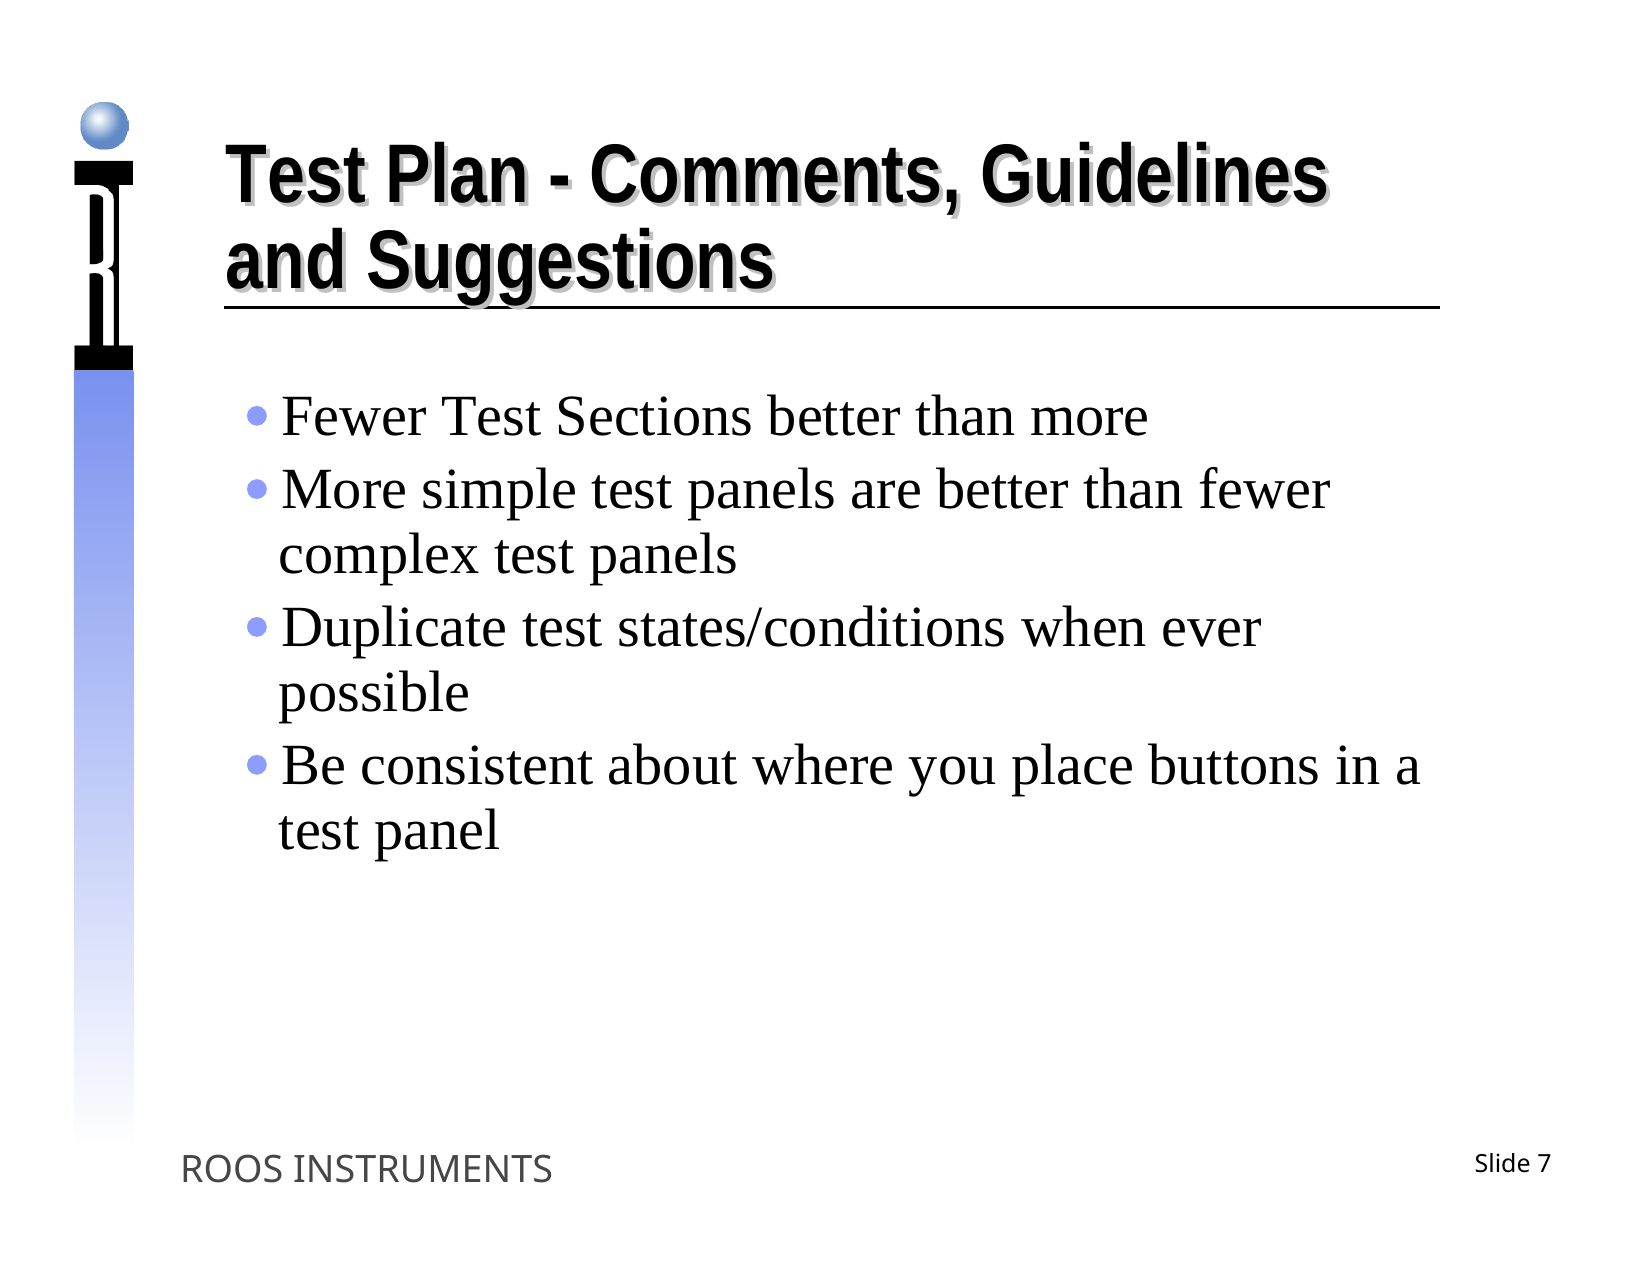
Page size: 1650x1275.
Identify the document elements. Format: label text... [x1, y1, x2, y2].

text_box Test Plan - Comments, Guidelines and Suggestions [225, 133, 1447, 318]
text_box Fewer Test Sections better than more More simple test panels are better than fewer complex test panels Duplicate test states/conditions when ever possible Be consistent about where you place buttons in a test panel [232, 383, 1456, 869]
